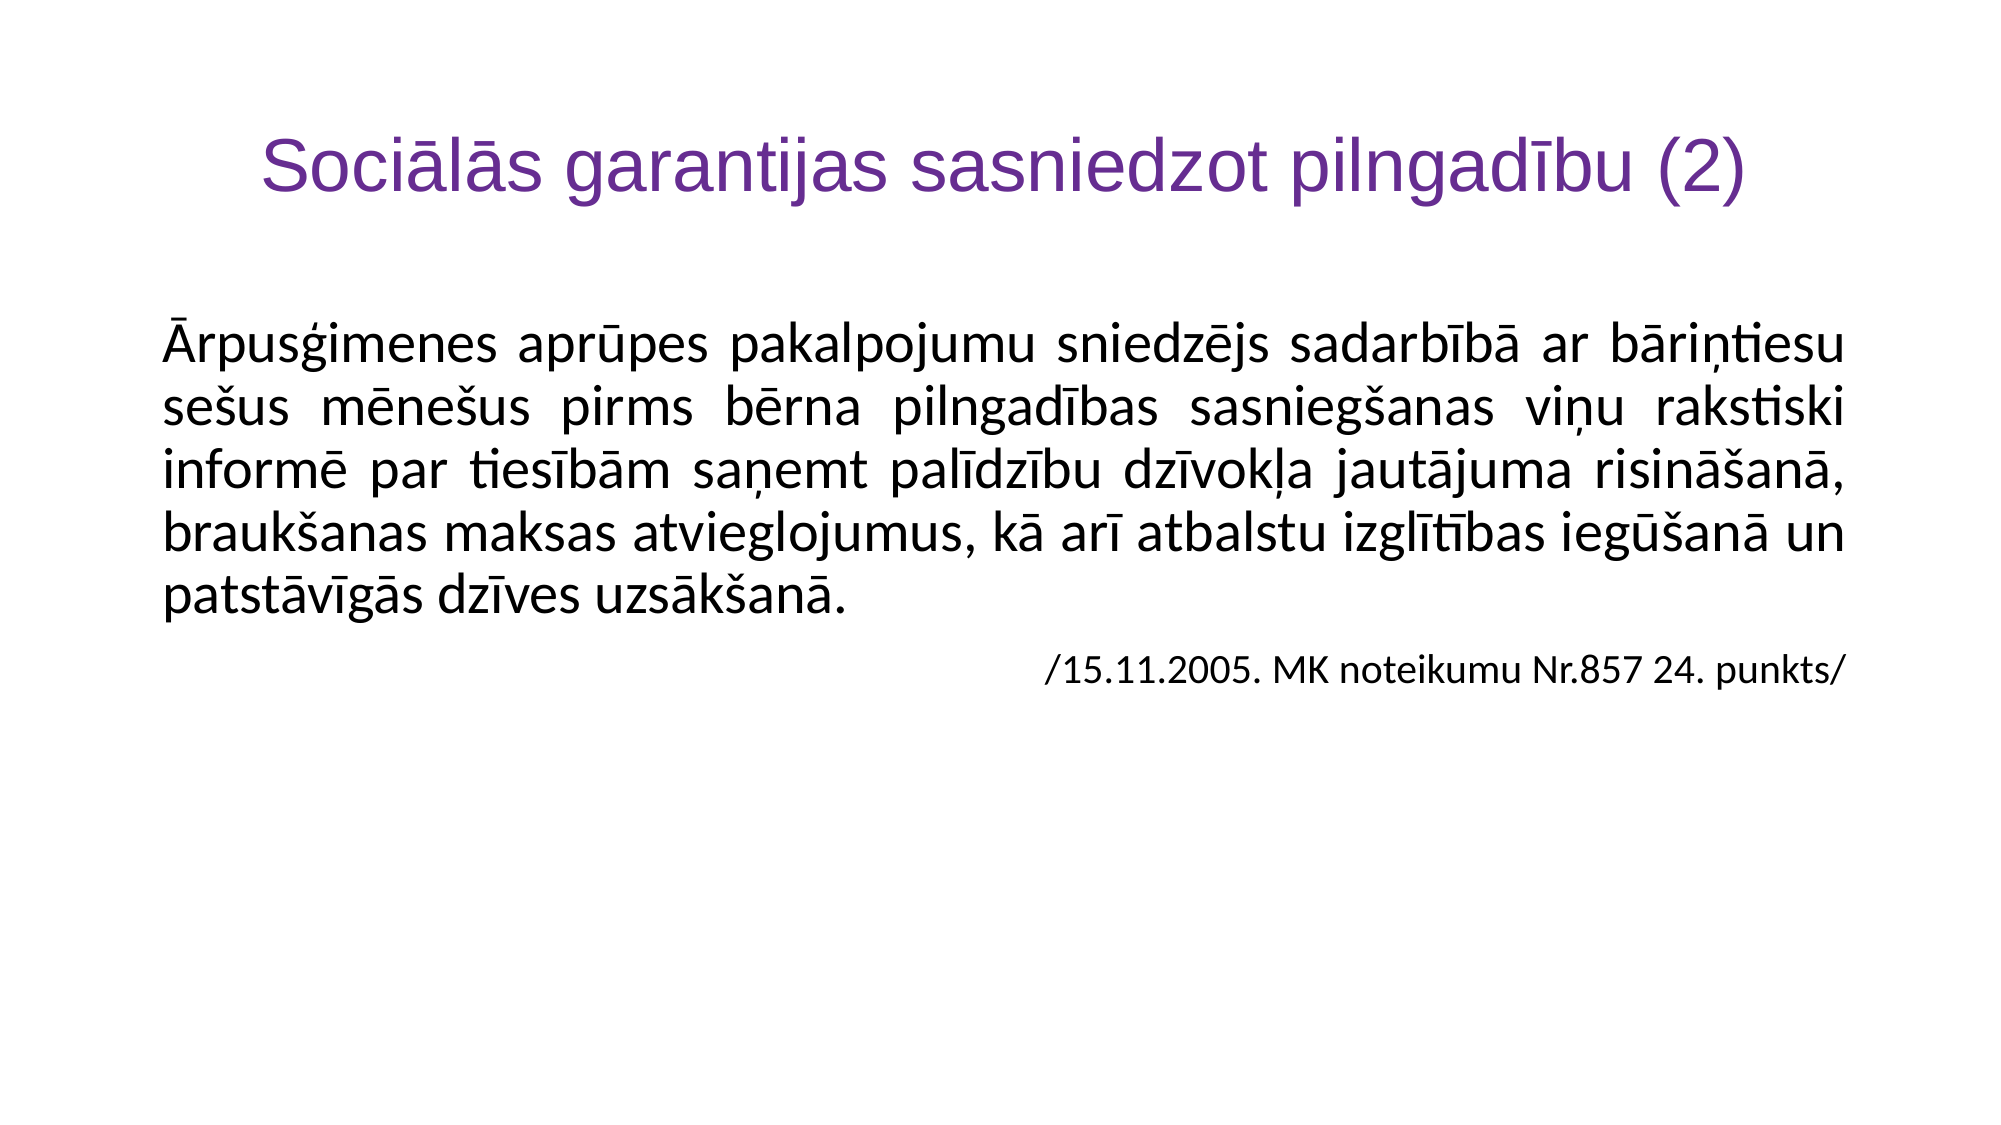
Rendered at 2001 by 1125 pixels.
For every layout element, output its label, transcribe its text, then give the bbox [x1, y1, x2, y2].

list Sociālās garantijas sasniedzot pilngadību (2) Ārpusģimenes aprūpes pakalpojumu sniedzējs sadarbībā ar bāriņtiesu sešus mēnešus pirms bērna pilngadības sasniegšanas viņu rakstiski informē par tiesībām saņemt palīdzību dzīvokļa jautājuma risināšanā, braukšanas maksas atvieglojumus, kā arī atbalstu izglītības iegūšanā un patstāvīgās dzīves uzsākšanā. /15.11.2005. MK noteikumu Nr.857 24. punkts/ [147, 119, 1863, 1014]
